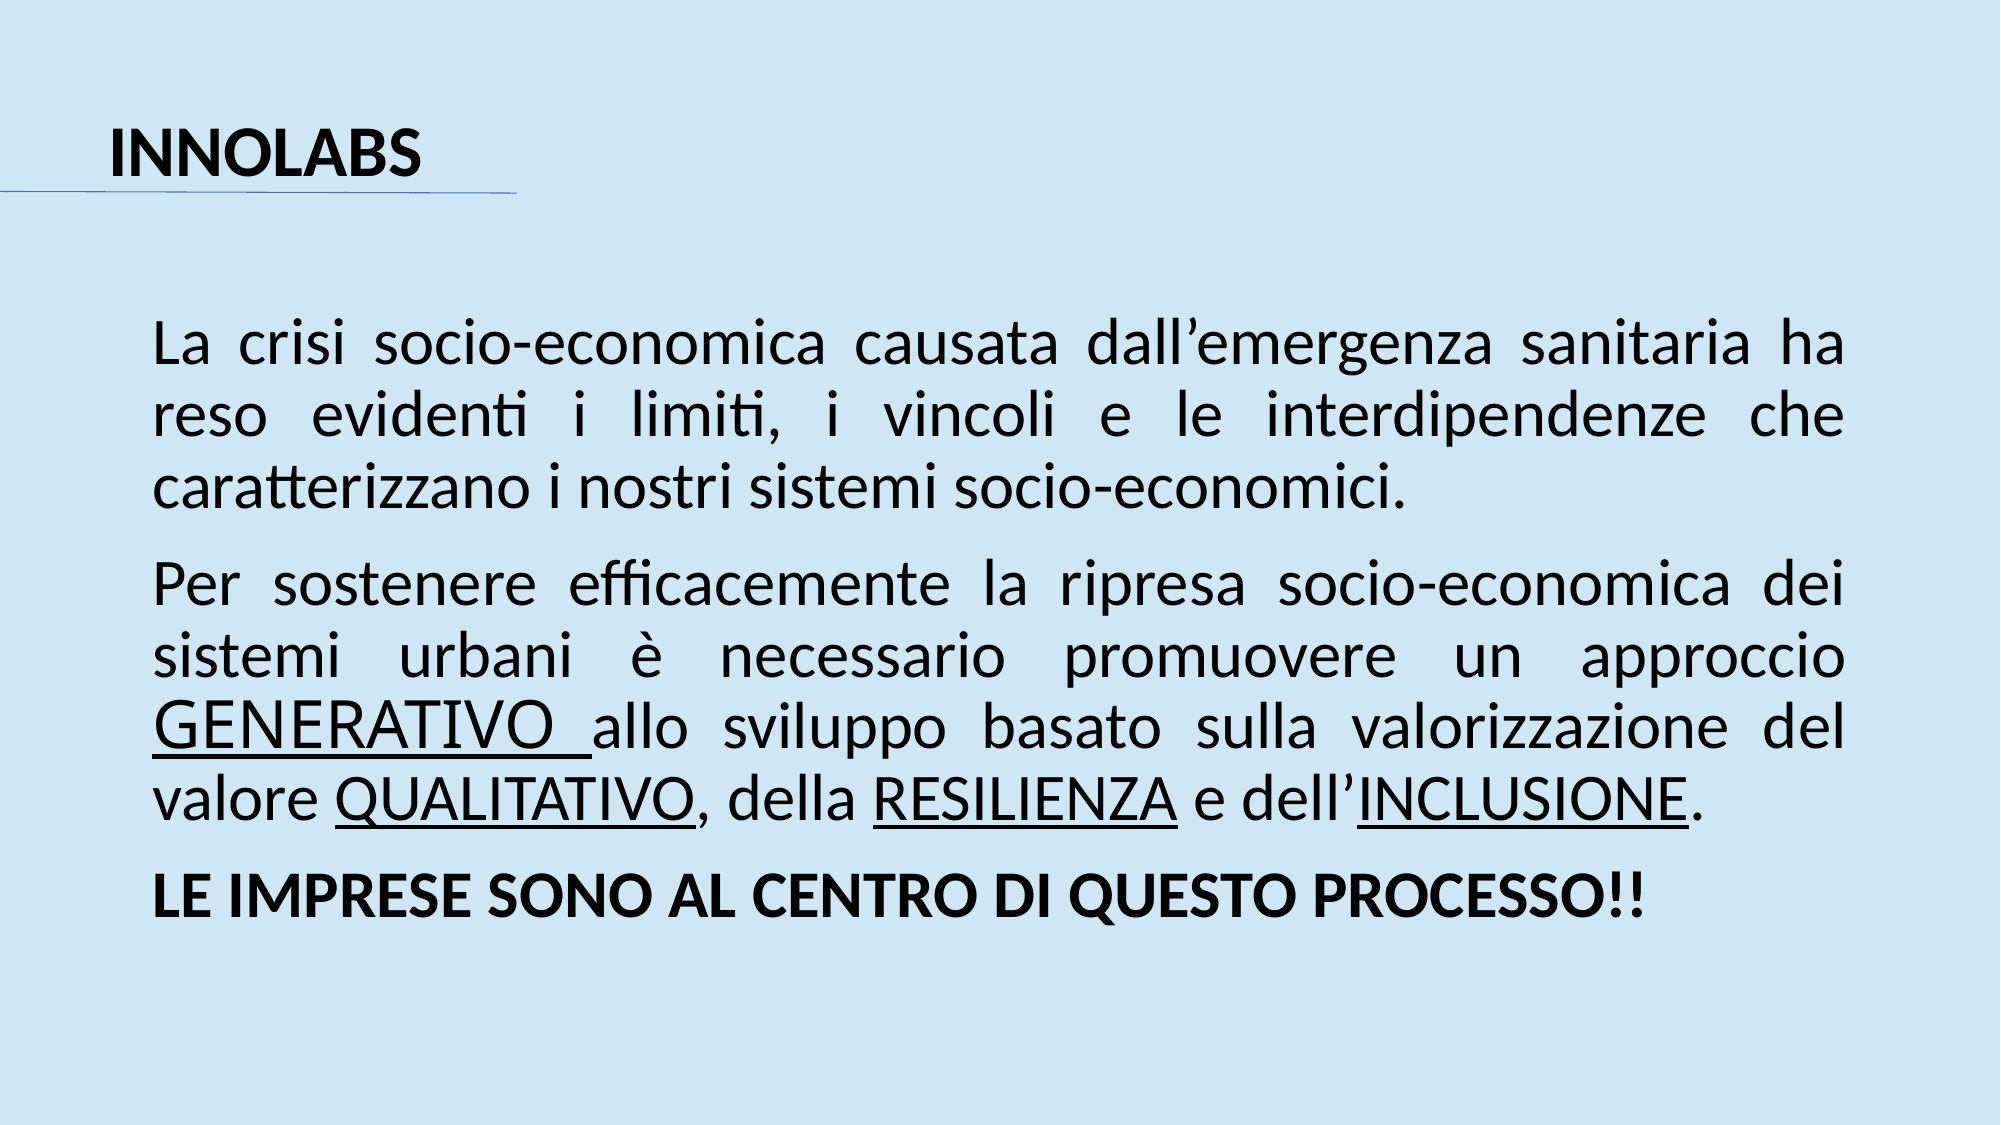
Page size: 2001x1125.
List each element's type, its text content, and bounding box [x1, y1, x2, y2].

list La crisi socio-economica causata dall’emergenza sanitaria ha reso evidenti i limiti, i vincoli e le interdipendenze che caratterizzano i nostri sistemi socio-economici. Per sostenere efficacemente la ripresa socio-economica dei sistemi urbani è necessario promuovere un approccio GENERATIVO allo sviluppo basato sulla valorizzazione del valore QUALITATIVO, della RESILIENZA e dell’INCLUSIONE. LE IMPRESE SONO AL CENTRO DI QUESTO PROCESSO!! [137, 299, 1863, 1014]
text_box INNOLABS [0, 96, 532, 199]
